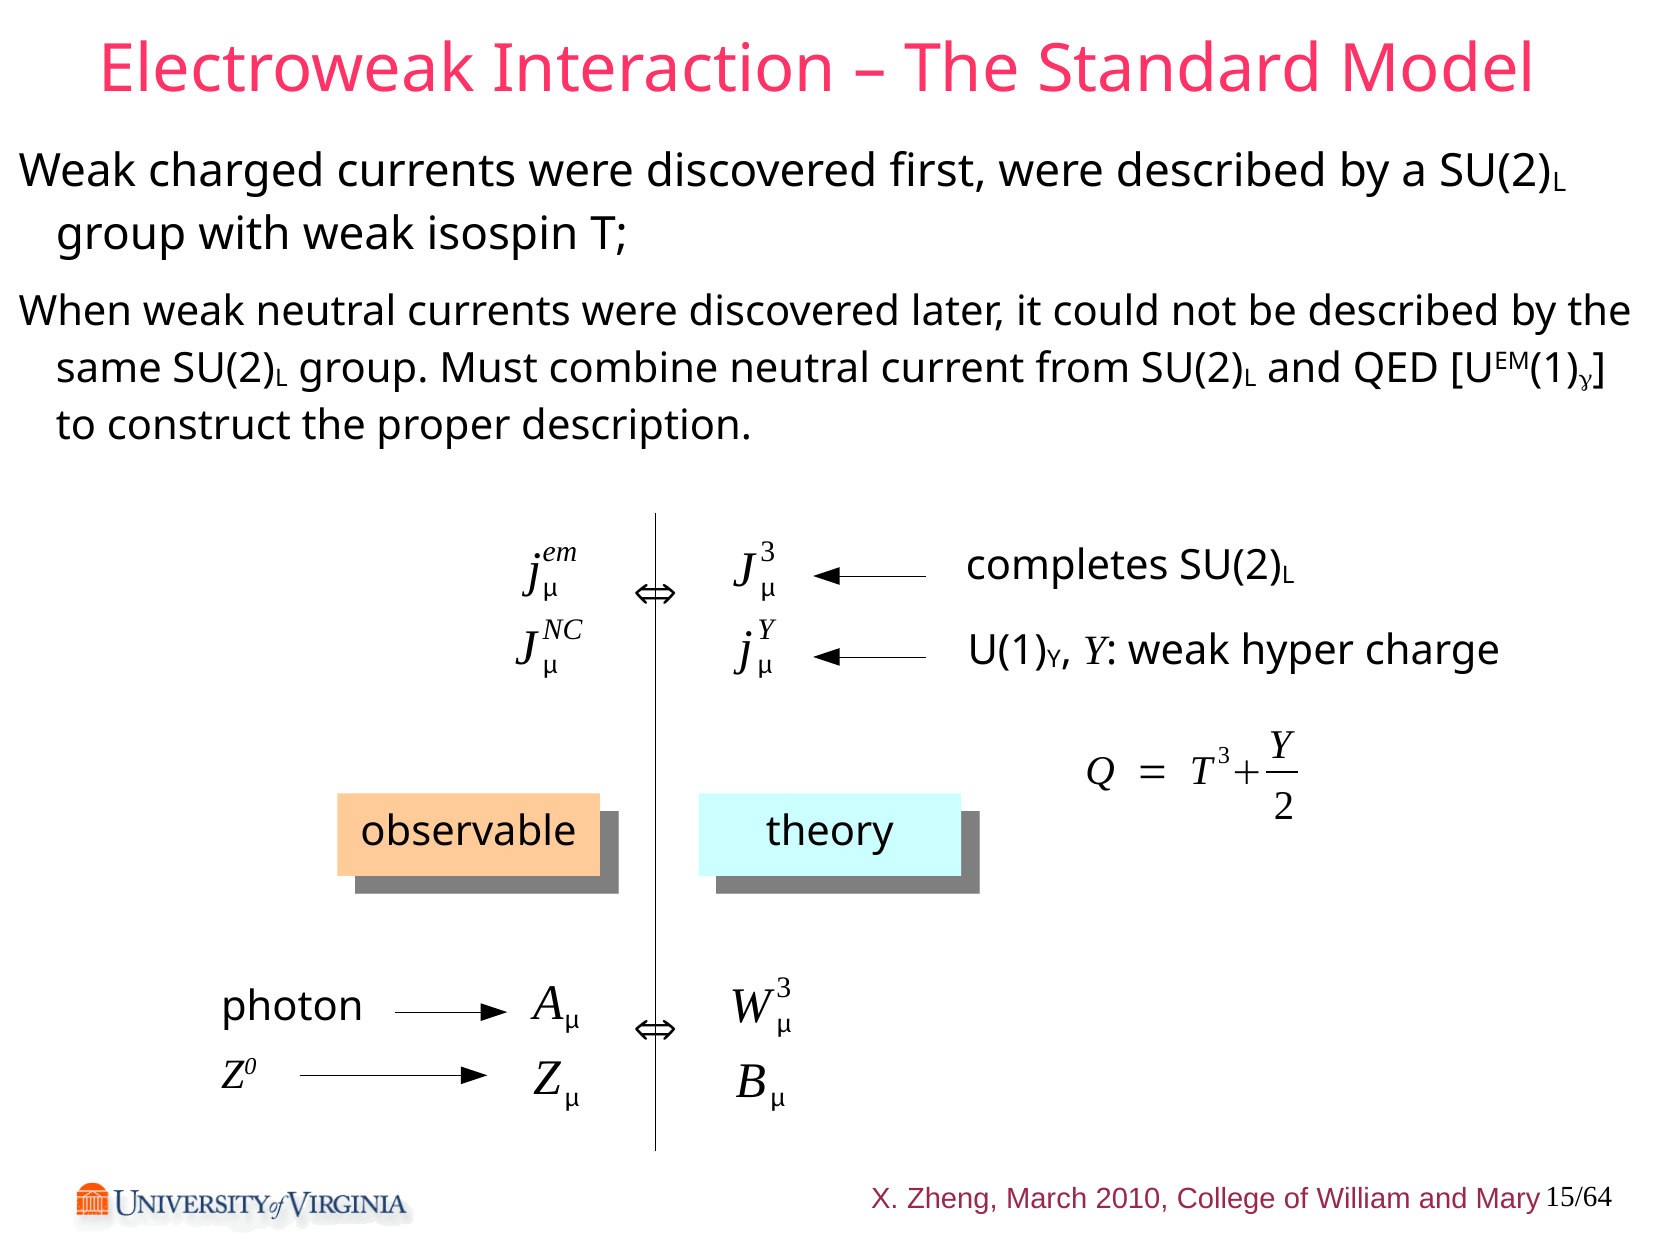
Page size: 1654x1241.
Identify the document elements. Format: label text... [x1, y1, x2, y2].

text_box photon [206, 968, 442, 1043]
chart [1075, 712, 1311, 833]
chart [517, 963, 806, 1113]
picture [53, 1165, 427, 1241]
chart [656, 527, 790, 681]
chart [499, 527, 655, 681]
text_box Weak charged currents were discovered first, were described by a SU(2)L group with weak isospin T; When weak neutral currents were discovered later, it could not be described by the same SU(2)L group. Must combine neutral current from SU(2)L and QED [UEM(1)g] to construct the proper description. [3, 130, 1653, 526]
title Electroweak Interaction – The Standard Model [49, 16, 1587, 116]
text_box U(1)Y, Y: weak hyper charge [952, 611, 1553, 702]
text_box Z0 [206, 1043, 442, 1121]
text_box completes SU(2)L [951, 527, 1589, 618]
text_box observable [337, 793, 600, 876]
text_box theory [698, 793, 962, 876]
